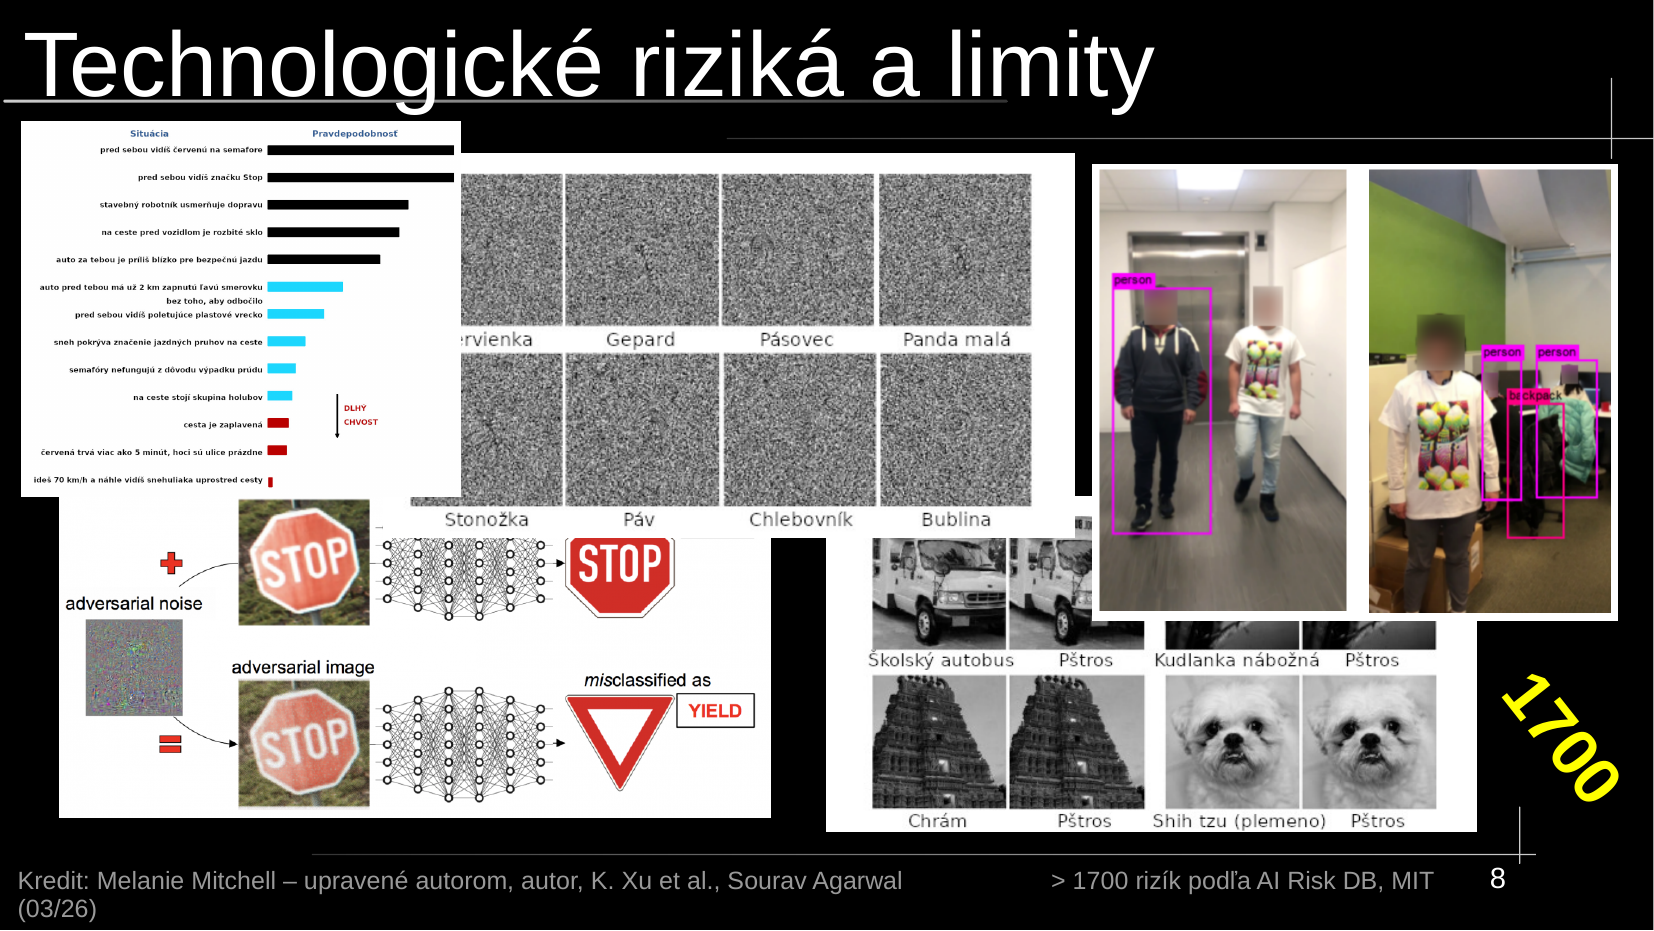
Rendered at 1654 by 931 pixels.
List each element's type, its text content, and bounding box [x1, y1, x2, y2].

picture [21, 121, 1618, 832]
title Kredit: Melanie Mitchell – upravené autorom, autor, K. Xu et al., Sourav Agarwal > 1700 rizík podľa AI Risk DB, MIT (03/26) [17, 862, 1477, 928]
title Technologické riziká a limity [23, 11, 1589, 119]
title 1700 [1473, 645, 1654, 836]
